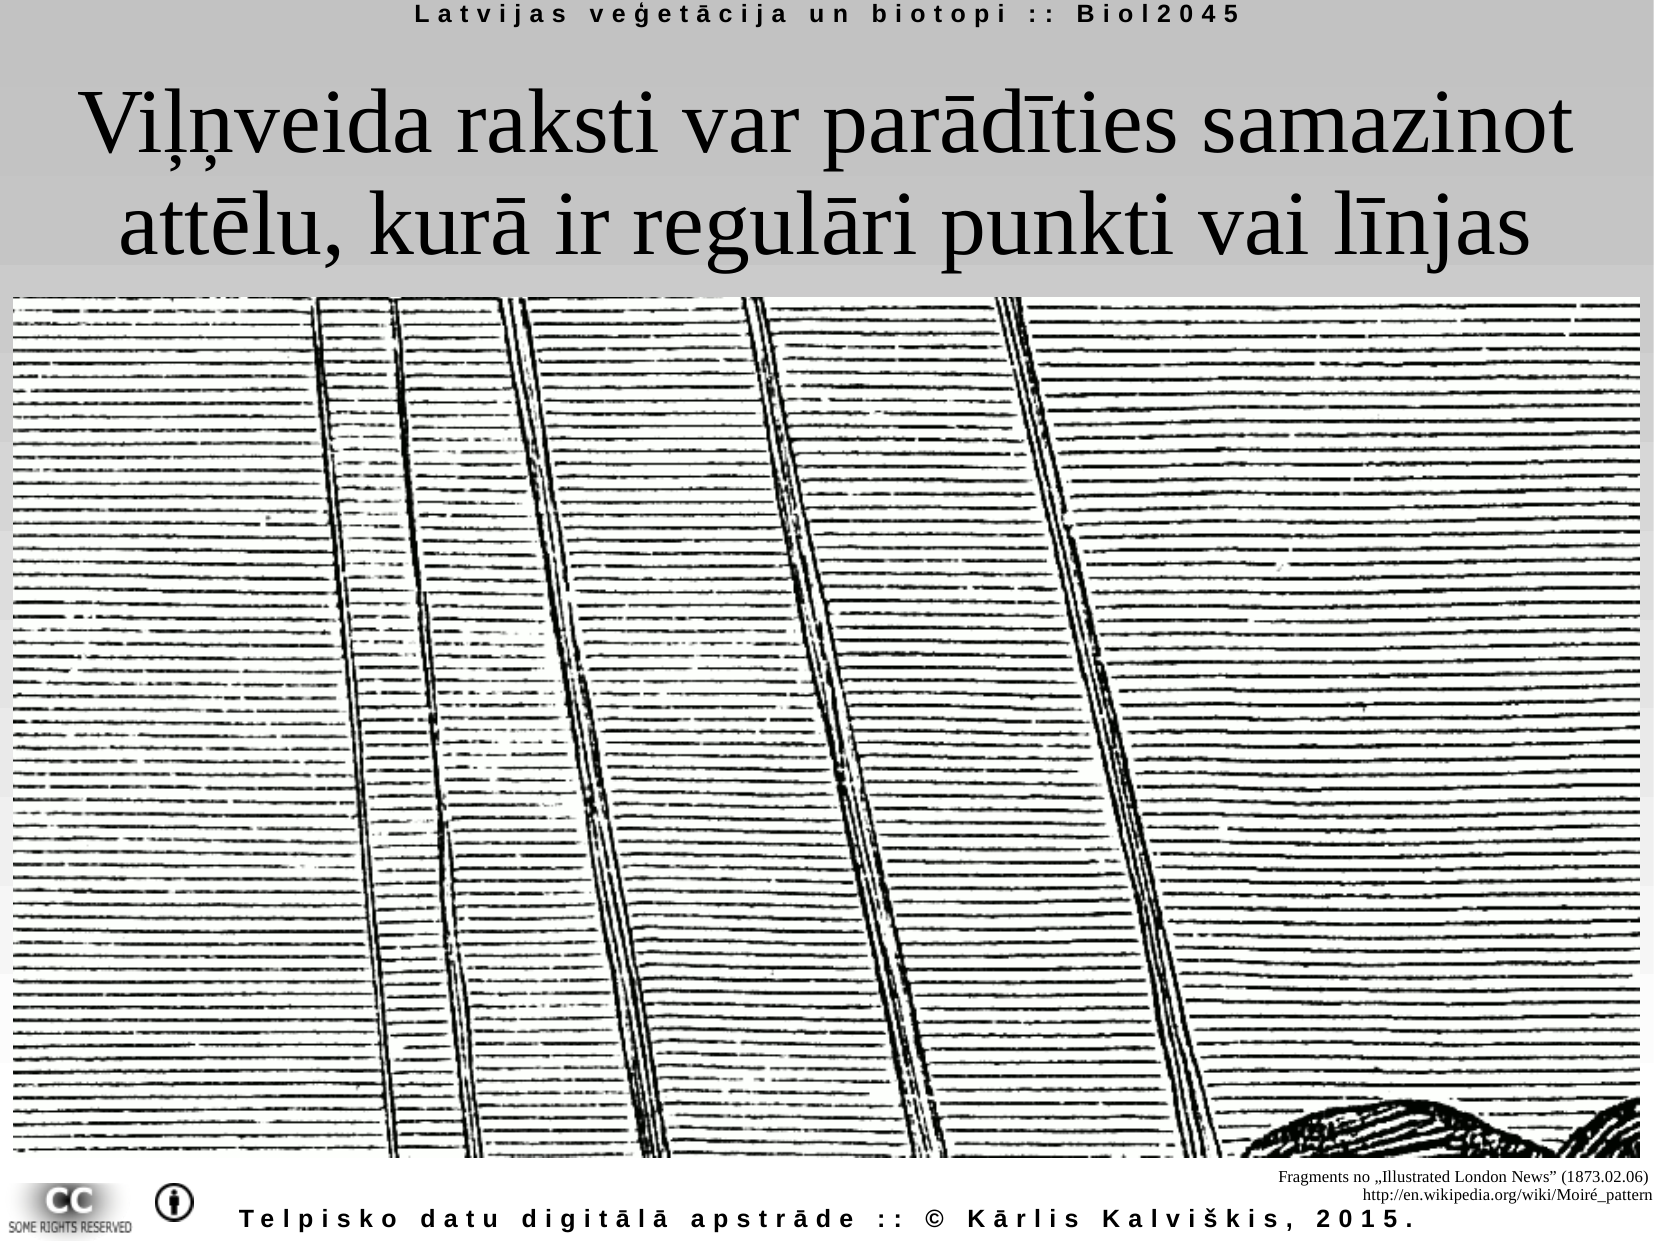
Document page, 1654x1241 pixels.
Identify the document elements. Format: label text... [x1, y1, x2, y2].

text_box Fragments no „Illustrated London News” (1873.02.06) http://en.wikipedia.org/wiki/Moiré_pattern [1282, 1167, 1654, 1205]
picture [0, 0, 1654, 1241]
title Viļņveida raksti var parādīties samazinot attēlu, kurā ir regulāri punkti vai līnjas [29, 49, 1625, 296]
